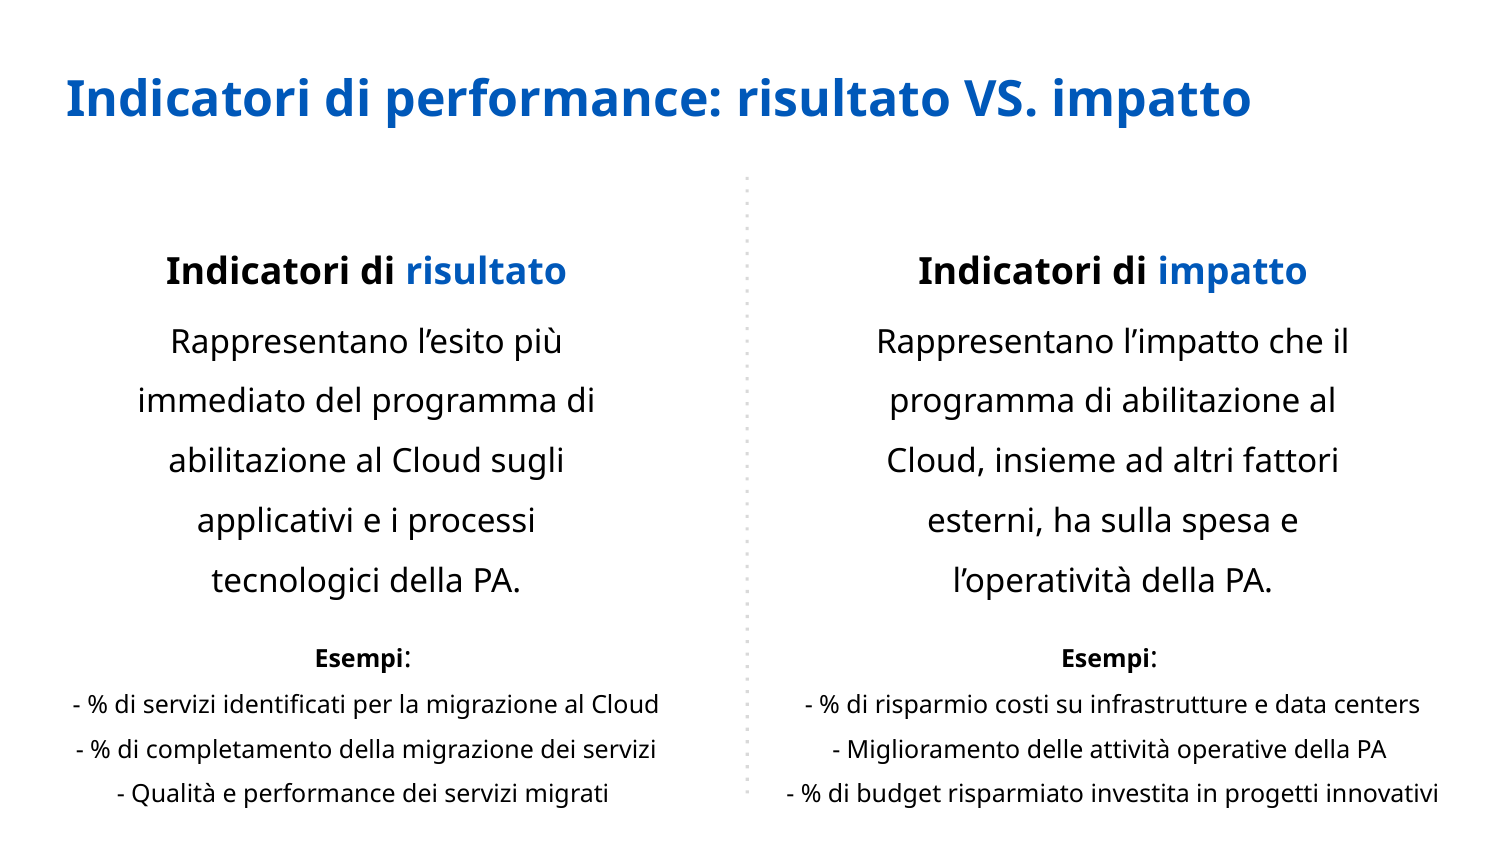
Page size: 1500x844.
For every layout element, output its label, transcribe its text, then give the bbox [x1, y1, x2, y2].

text_box Esempi: - % di servizi identificati per la migrazione al Cloud - % di completamento della migrazione dei servizi - Qualità e performance dei servizi migrati [25, 605, 709, 806]
text_box Rappresentano l’esito più immediato del programma di abilitazione al Cloud sugli applicativi e i processi tecnologici della PA. [101, 284, 633, 605]
text_box Rappresentano l’impatto che il programma di abilitazione al Cloud, insieme ad altri fattori esterni, ha sulla spesa e l’operatività della PA. [847, 284, 1379, 605]
text_box Esempi: - % di risparmio costi su infrastrutture e data centers - Miglioramento delle attività operative della PA - % di budget risparmiato investita in progetti innovativi [764, 605, 1463, 806]
title Indicatori di performance: risultato VS. impatto [51, 51, 1449, 146]
text_box Indicatori di risultato [121, 209, 613, 284]
text_box Indicatori di impatto [867, 209, 1359, 284]
